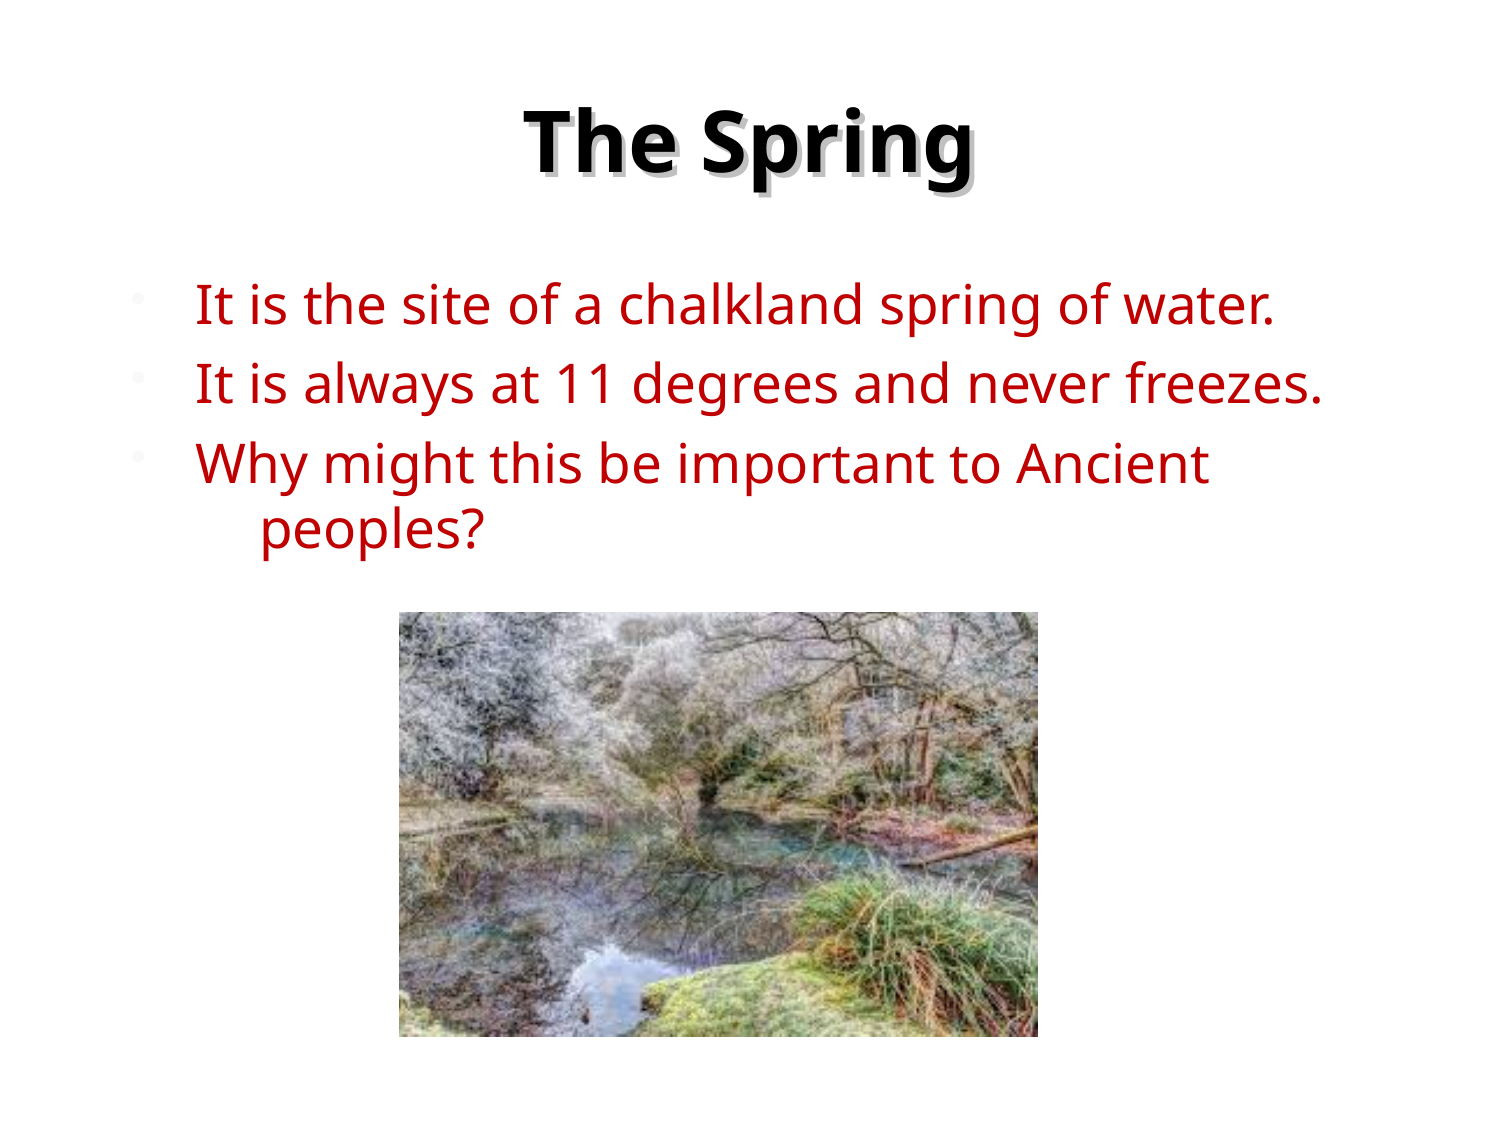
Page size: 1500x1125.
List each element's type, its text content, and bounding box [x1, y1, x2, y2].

title The Spring [75, 45, 1426, 233]
list It is the site of a chalkland spring of water. It is always at 11 degrees and never freezes. Why might this be important to Ancient peoples? [75, 262, 1413, 613]
picture [399, 612, 1038, 1037]
